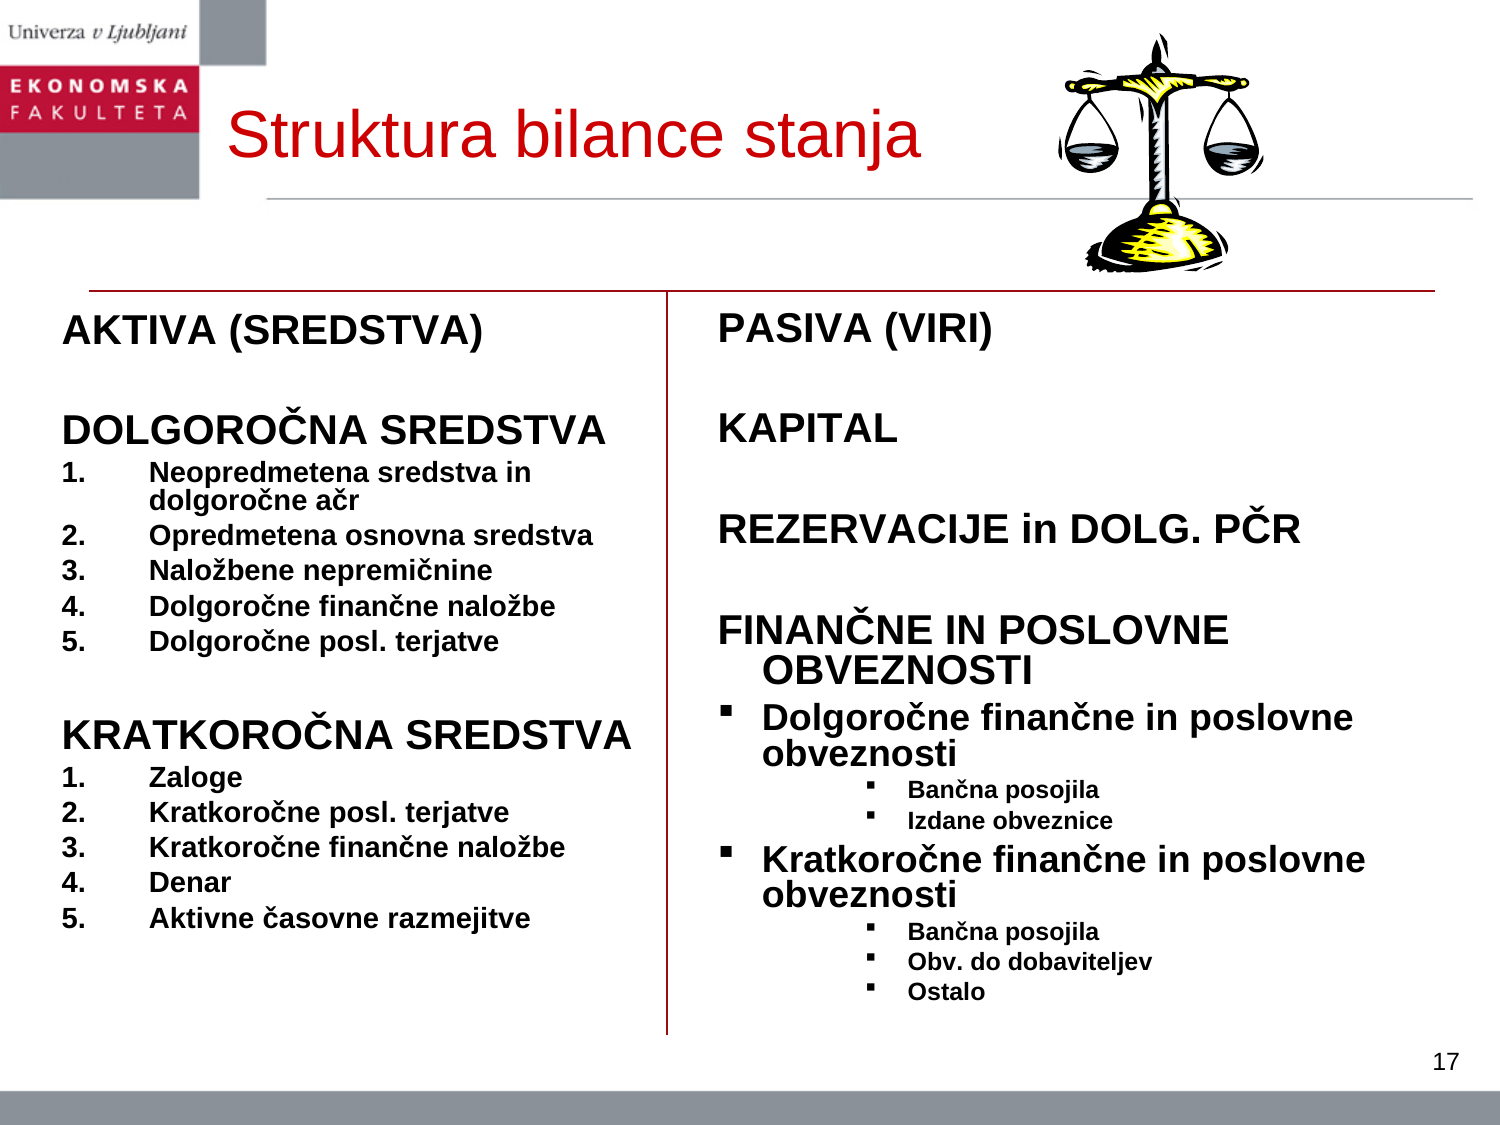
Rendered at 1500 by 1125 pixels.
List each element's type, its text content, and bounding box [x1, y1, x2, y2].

text_box Struktura bilance stanja [210, 82, 1057, 179]
picture [0, 0, 1500, 1125]
text_box AKTIVA (SREDSTVA) DOLGOROČNA SREDSTVA Neopredmetena sredstva in dolgoročne ačr Opredmetena osnovna sredstva Naložbene nepremičnine Dolgoročne finančne naložbe Dolgoročne posl. terjatve KRATKOROČNA SREDSTVA Zaloge Kratkoročne posl. terjatve Kratkoročne finančne naložbe Denar Aktivne časovne razmejitve [46, 304, 654, 1093]
text_box PASIVA (VIRI) KAPITAL REZERVACIJE in DOLG. PČR FINANČNE IN POSLOVNE OBVEZNOSTI Dolgoročne finančne in poslovne obveznosti Bančna posojila Izdane obveznice Kratkoročne finančne in poslovne obveznosti Bančna posojila Obv. do dobaviteljev Ostalo [702, 302, 1436, 1091]
text_box <number> [1162, 1037, 1476, 1101]
